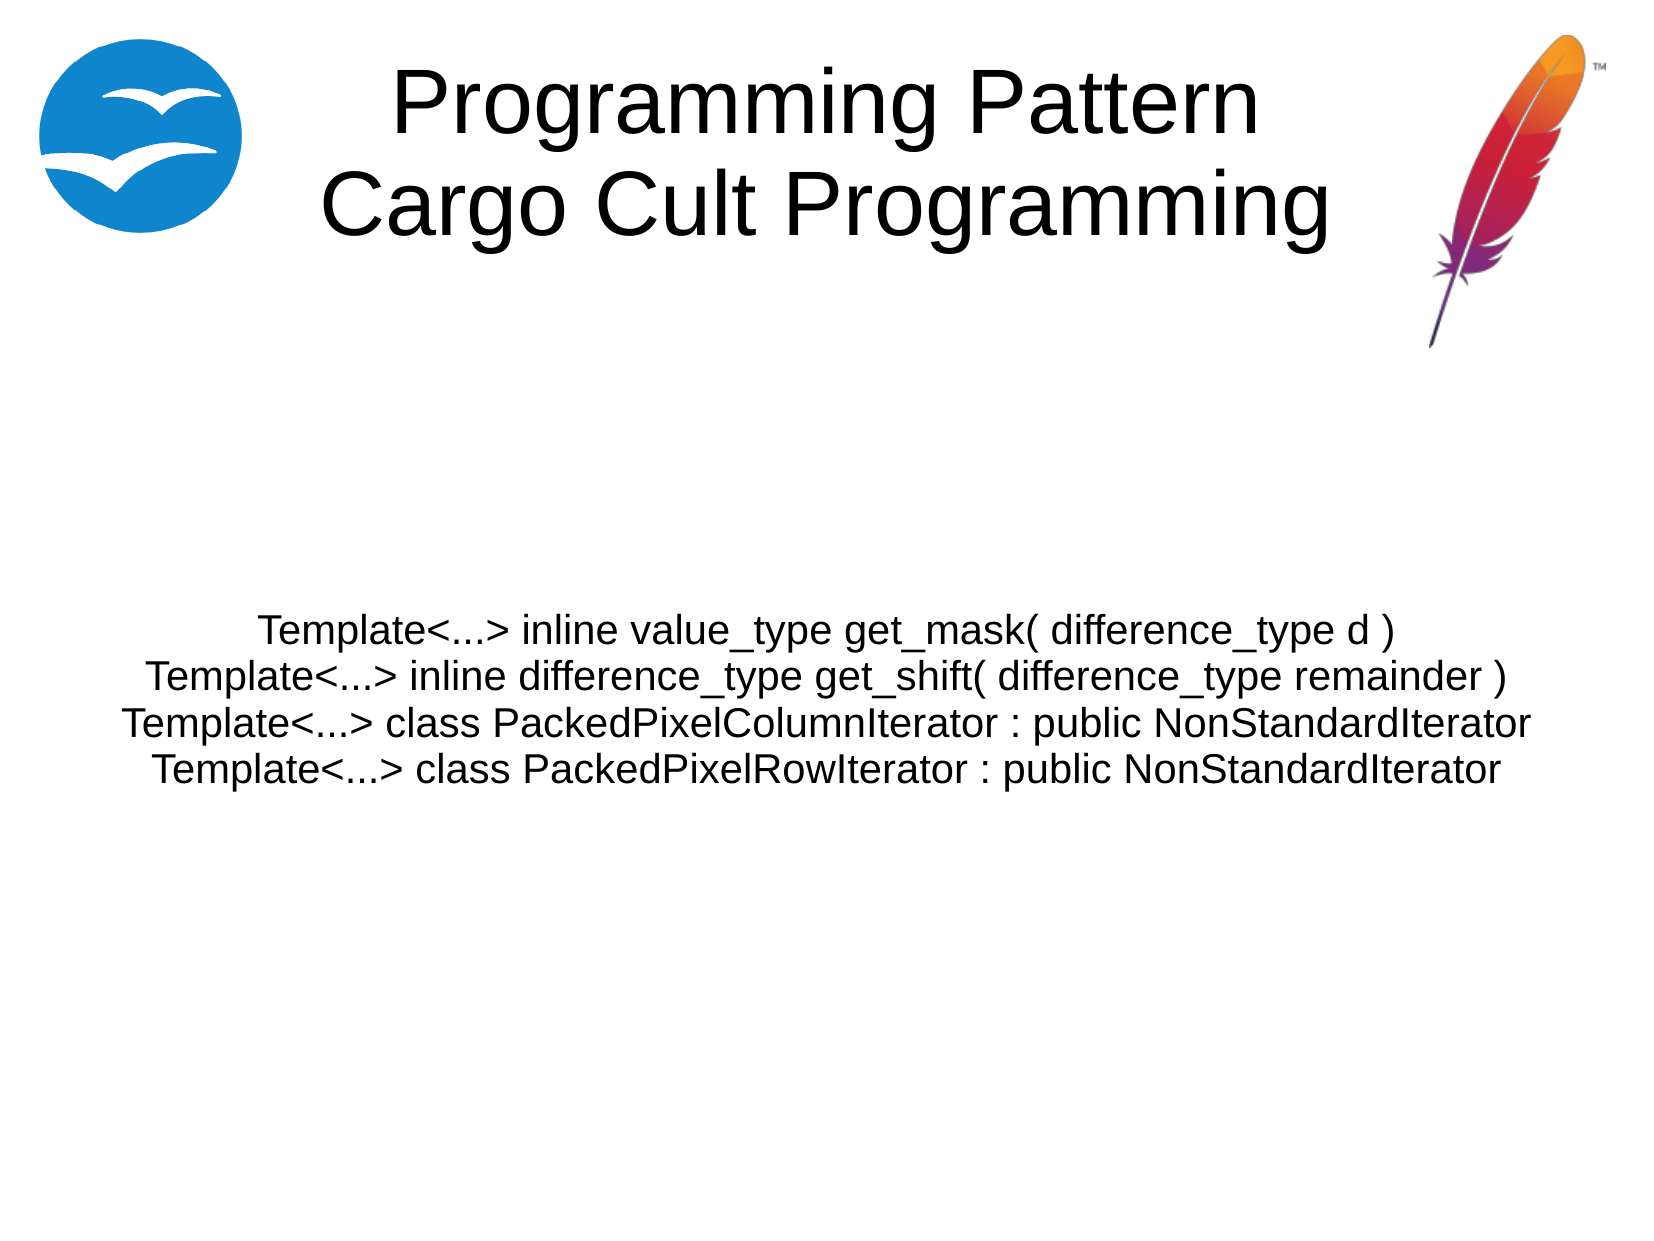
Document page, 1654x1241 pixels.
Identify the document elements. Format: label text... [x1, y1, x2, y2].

title Programming Pattern Cargo Cult Programming [271, 49, 1429, 257]
subtitle Template<...> inline value_type get_mask( difference_type d ) Template<...> inline difference_type get_shift( difference_type remainder ) Template<...> class PackedPixelColumnIterator : public NonStandardIterator Template<...> class PackedPixelRowIterator : public NonStandardIterator [82, 290, 1571, 1109]
picture [11, 11, 271, 260]
picture [1429, 35, 1606, 348]
